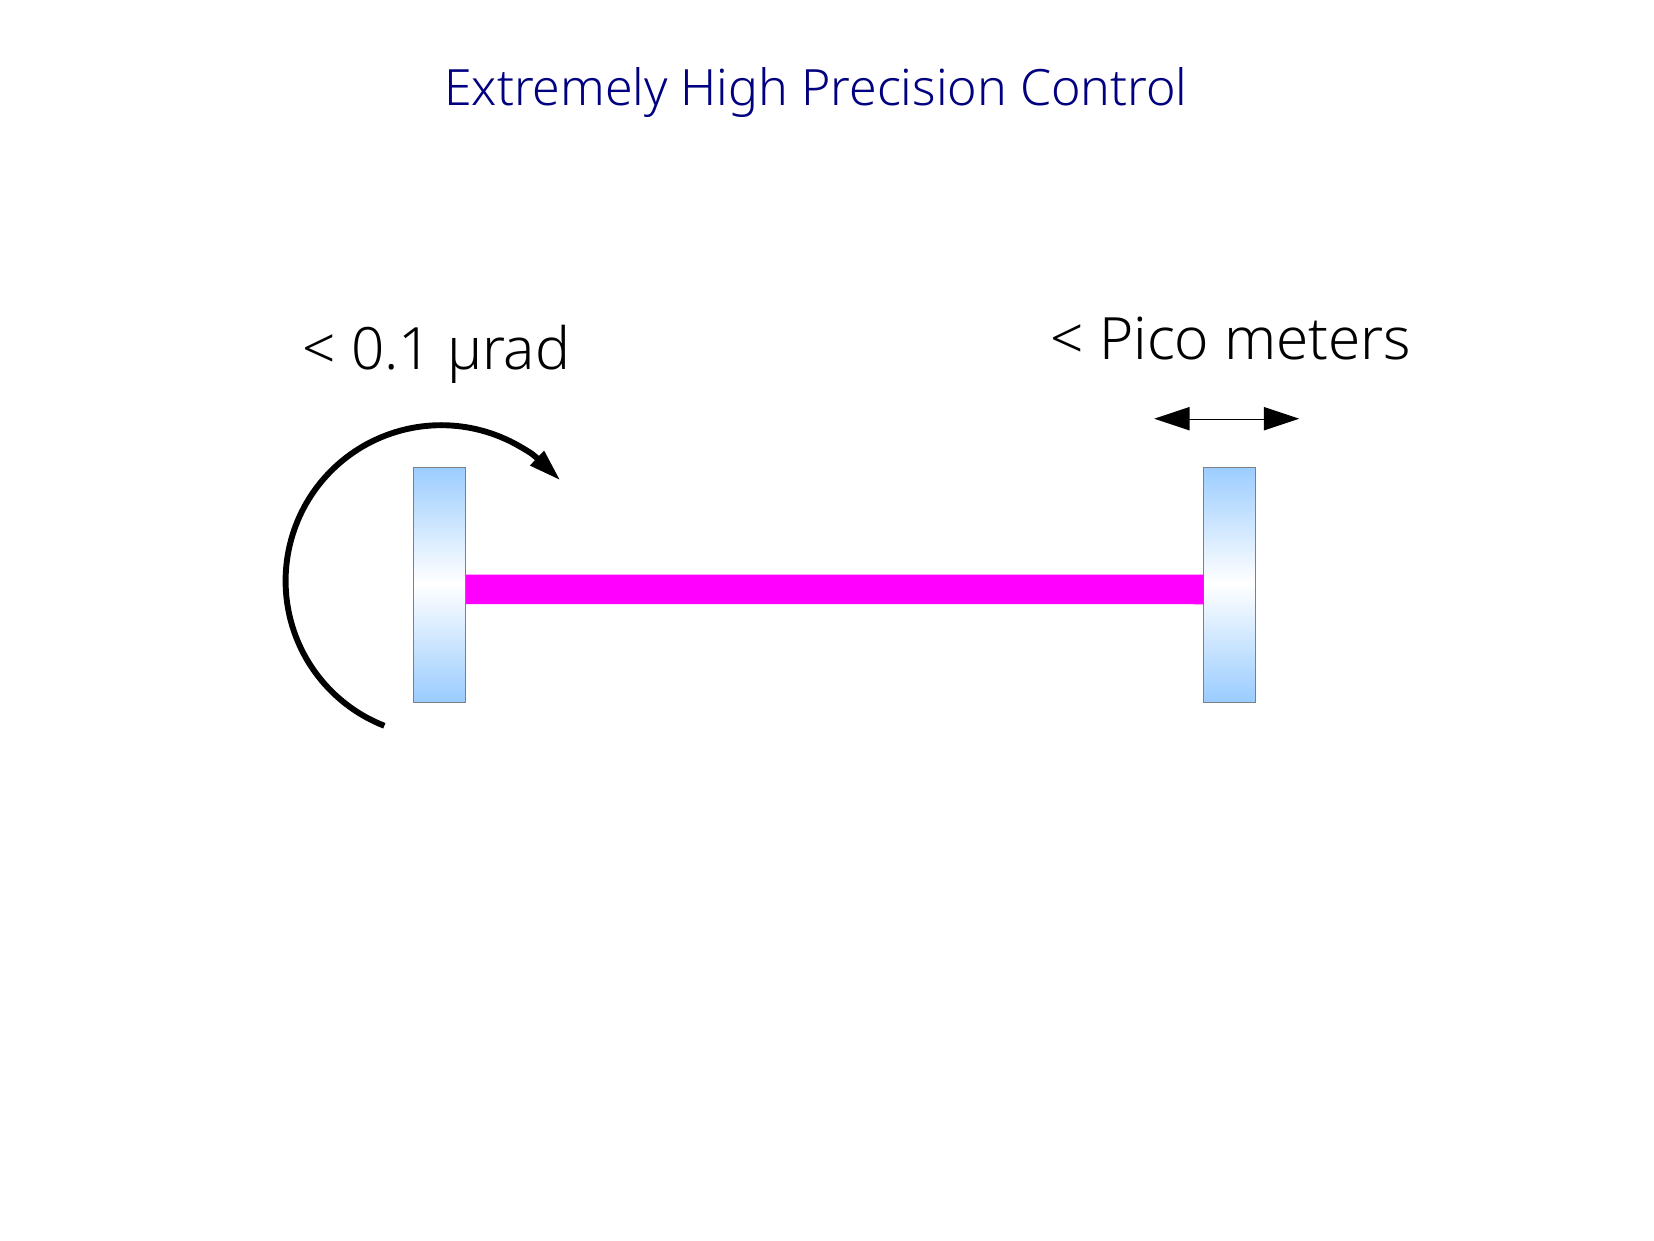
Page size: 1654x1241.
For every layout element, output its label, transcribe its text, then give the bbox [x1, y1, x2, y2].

text_box < Pico meters [1036, 289, 1462, 392]
text_box [413, 467, 466, 703]
text_box Extremely High Precision Control [429, 44, 1283, 135]
text_box [1203, 467, 1256, 703]
text_box < 0.1 μrad [288, 300, 634, 403]
